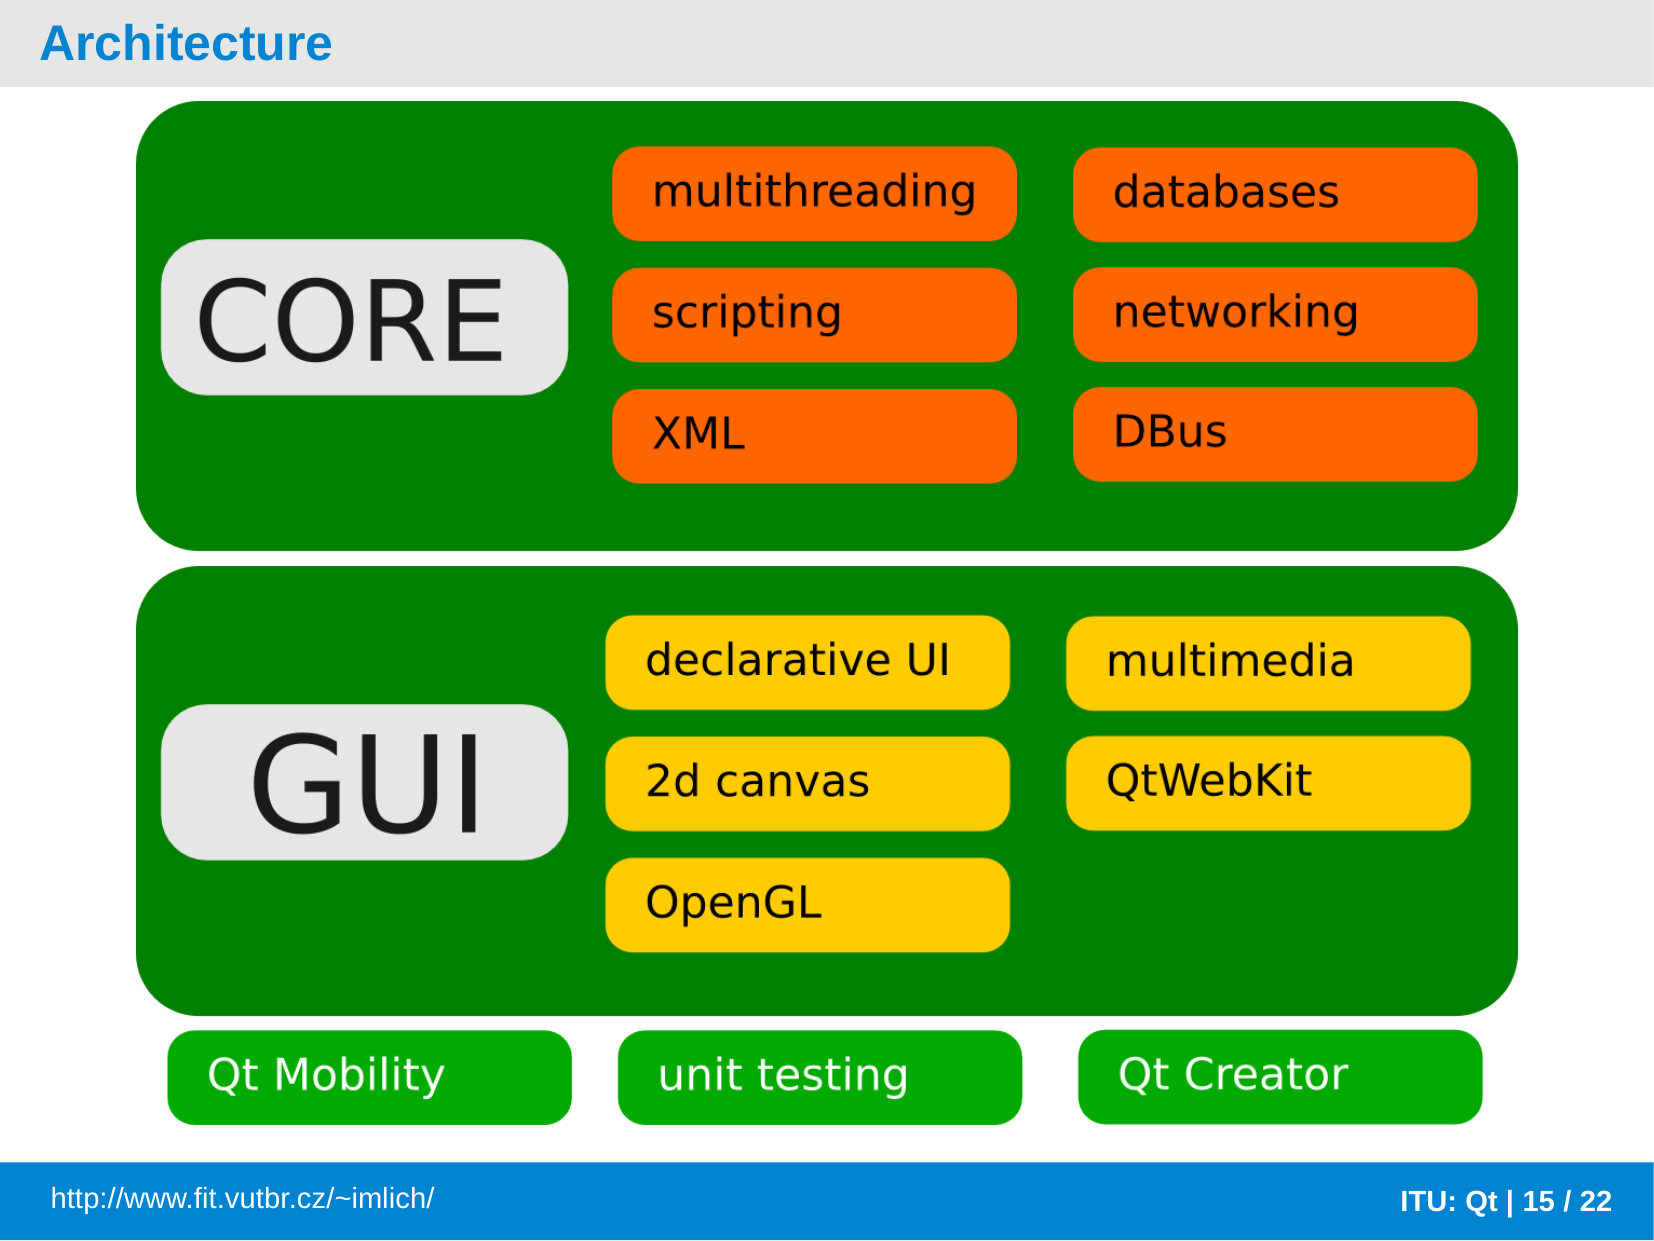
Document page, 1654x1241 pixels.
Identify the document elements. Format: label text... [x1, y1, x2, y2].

title Architecture [39, 5, 1615, 81]
picture [136, 101, 1518, 1126]
